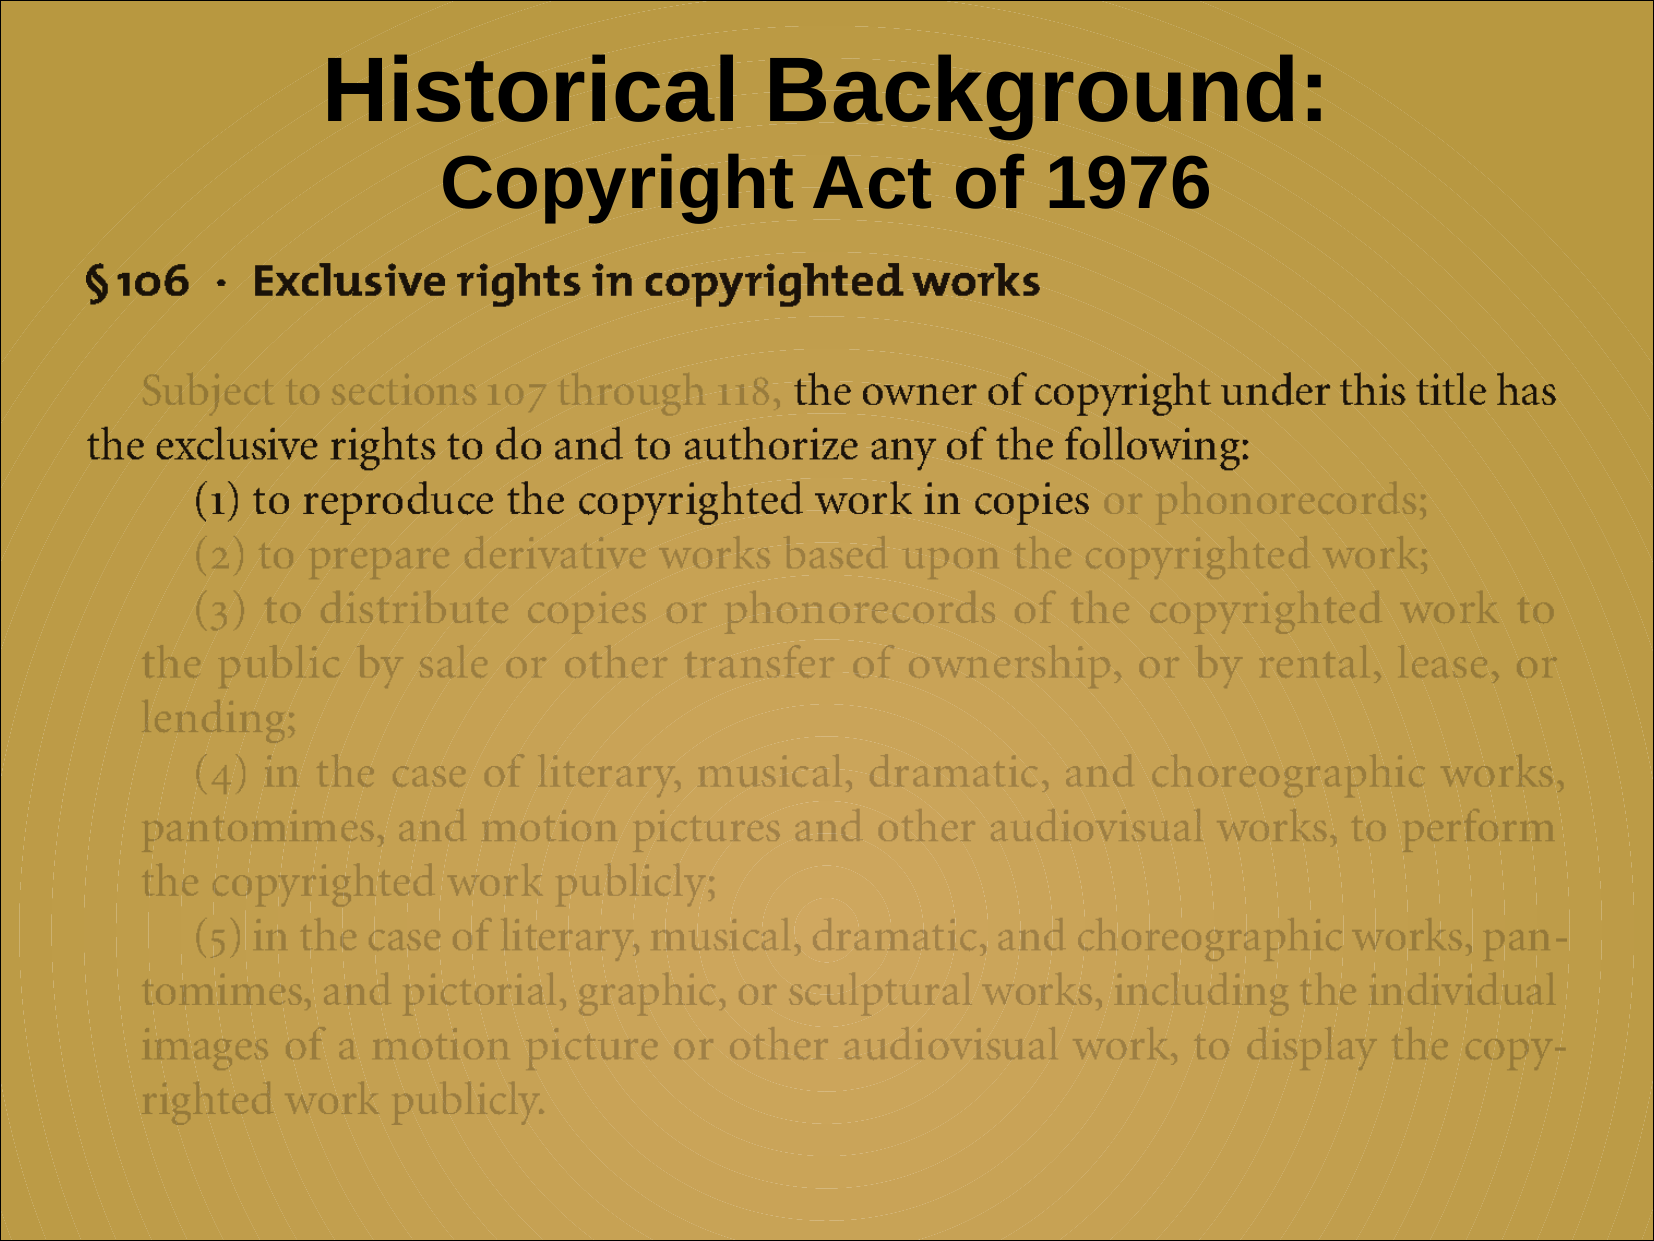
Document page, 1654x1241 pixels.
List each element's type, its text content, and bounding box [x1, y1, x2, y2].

title Historical Background: Copyright Act of 1976 [82, 37, 1571, 226]
picture [86, 262, 1567, 1125]
